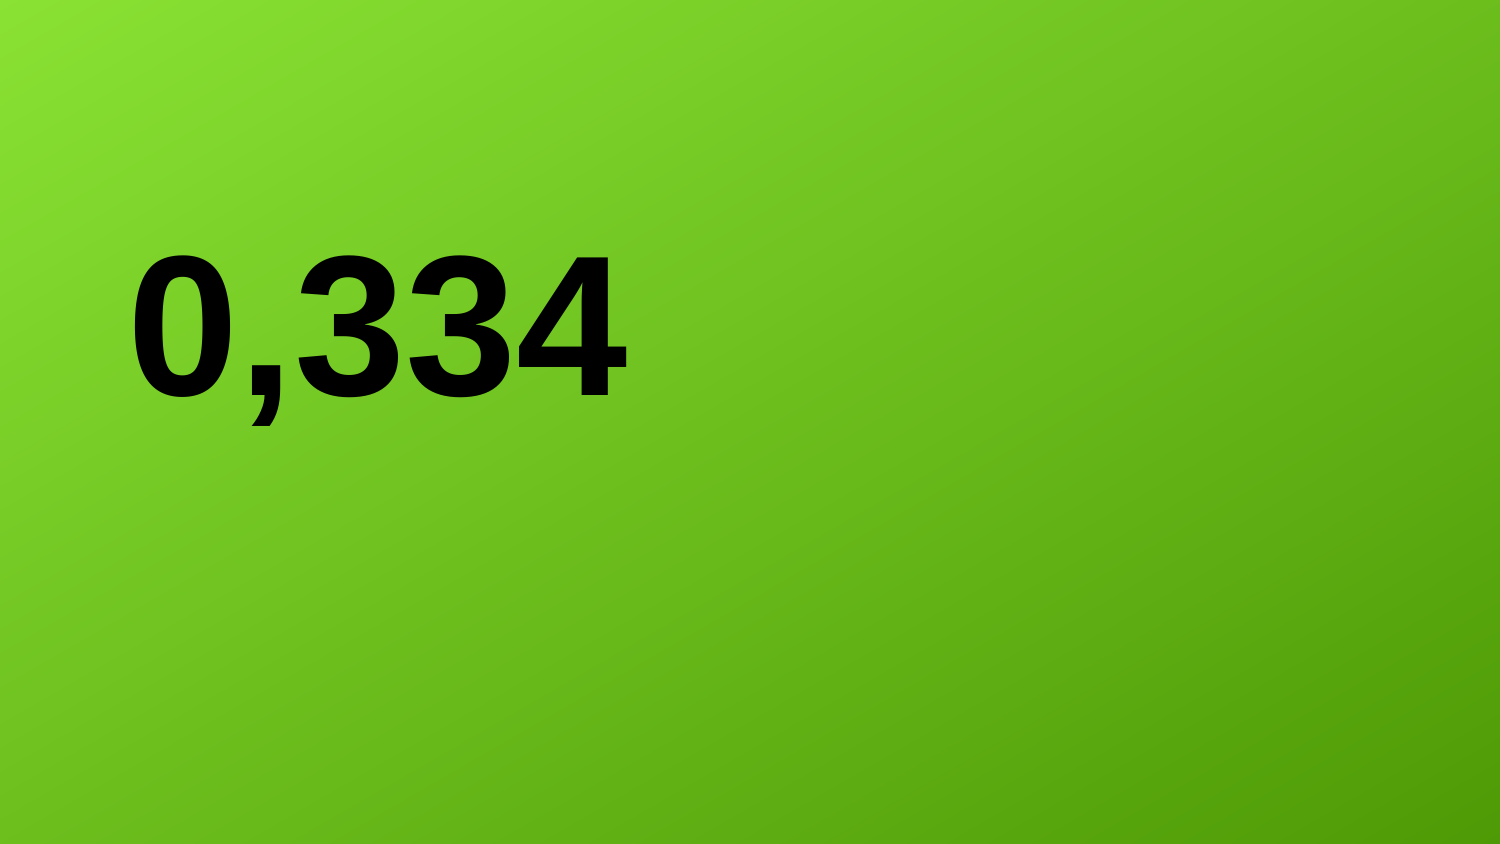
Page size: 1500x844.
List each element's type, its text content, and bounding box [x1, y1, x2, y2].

title 0,334 [112, 259, 1388, 451]
